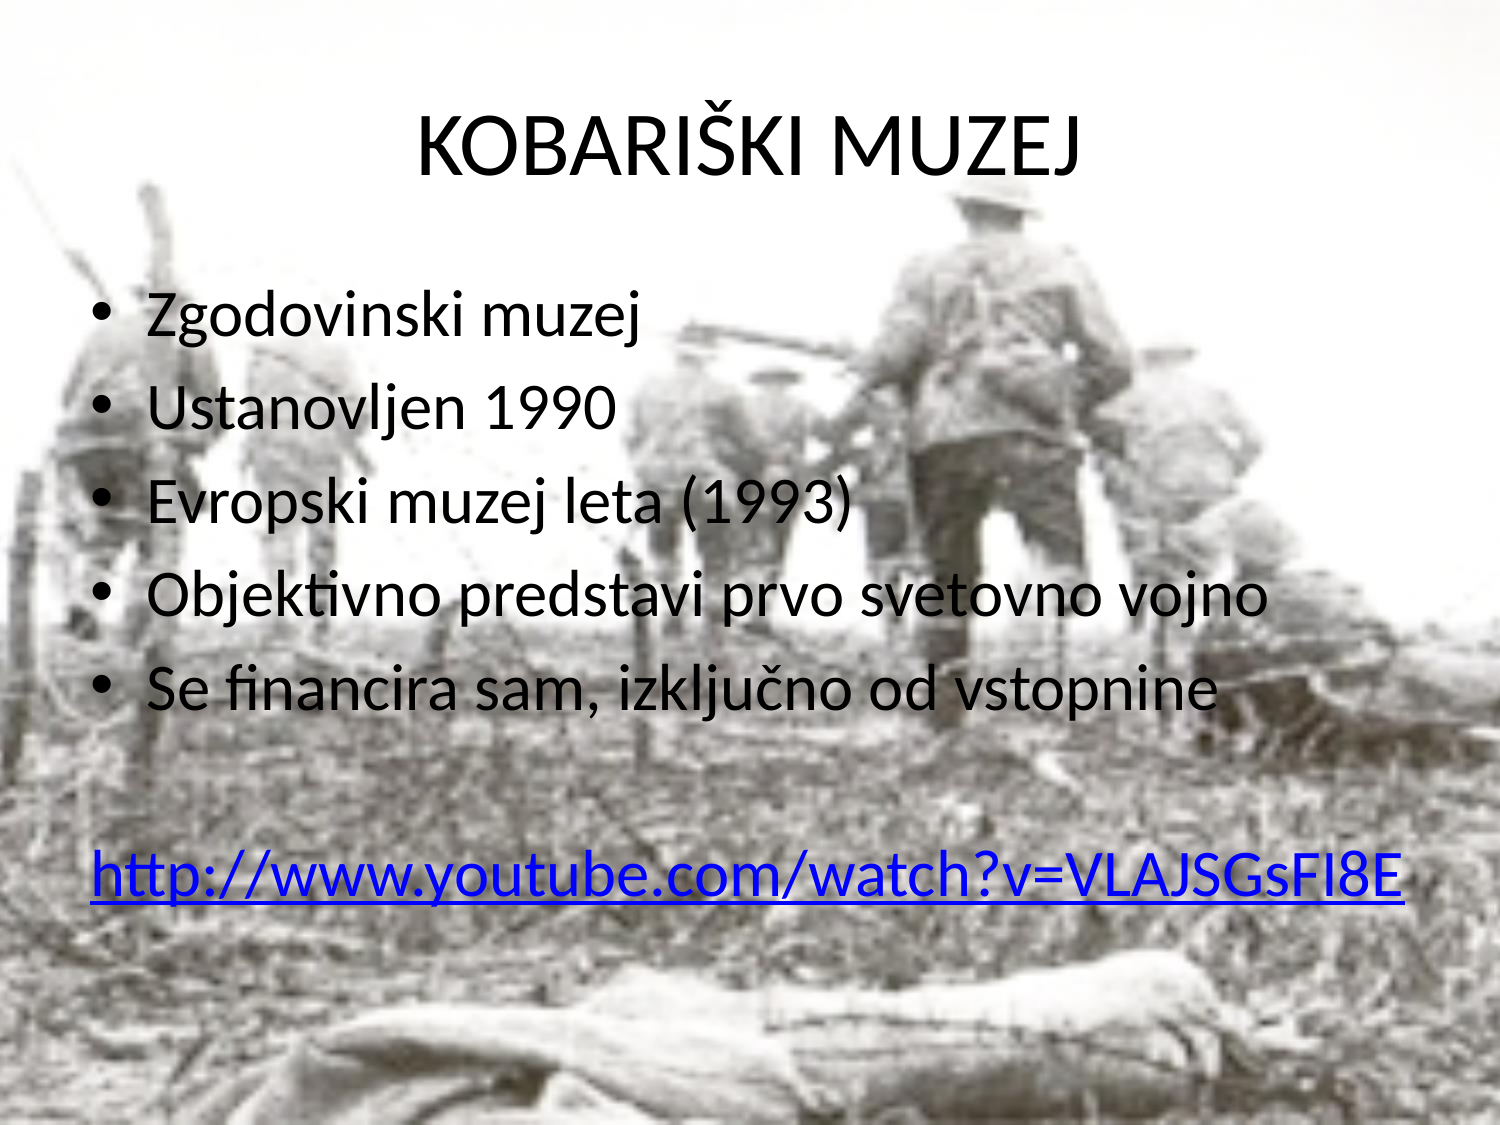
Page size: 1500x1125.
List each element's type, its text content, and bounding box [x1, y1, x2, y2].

list Zgodovinski muzej Ustanovljen 1990 Evropski muzej leta (1993) Objektivno predstavi prvo svetovno vojno Se financira sam, izključno od vstopnine http://www.youtube.com/watch?v=VLAJSGsFI8E [75, 262, 1425, 1005]
title KOBARIŠKI MUZEJ [75, 45, 1425, 233]
picture [0, 0, 1500, 1125]
